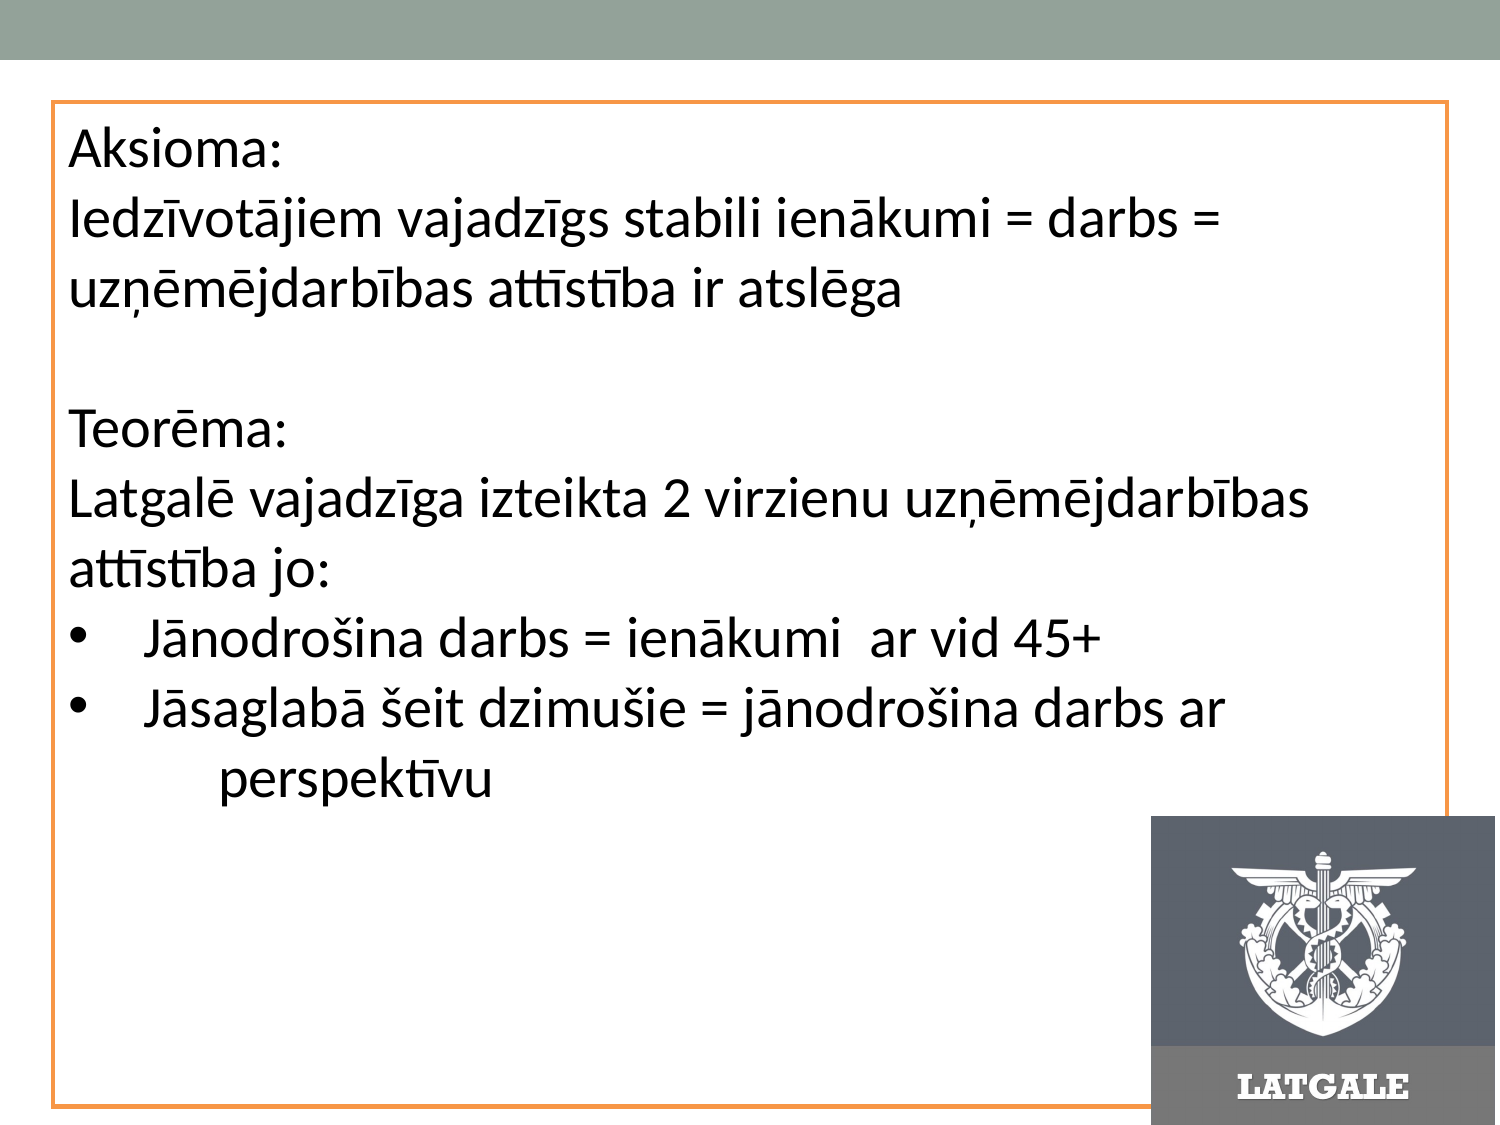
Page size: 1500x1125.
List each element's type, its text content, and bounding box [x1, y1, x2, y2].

text_box Aksioma: Iedzīvotājiem vajadzīgs stabili ienākumi = darbs = uzņēmējdarbības attīstība ir atslēga Teorēma: Latgalē vajadzīga izteikta 2 virzienu uzņēmējdarbības attīstība jo: Jānodrošina darbs = ienākumi ar vid 45+ Jāsaglabā šeit dzimušie = jānodrošina darbs ar perspektīvu [53, 101, 1447, 1107]
picture [1151, 816, 1495, 1125]
